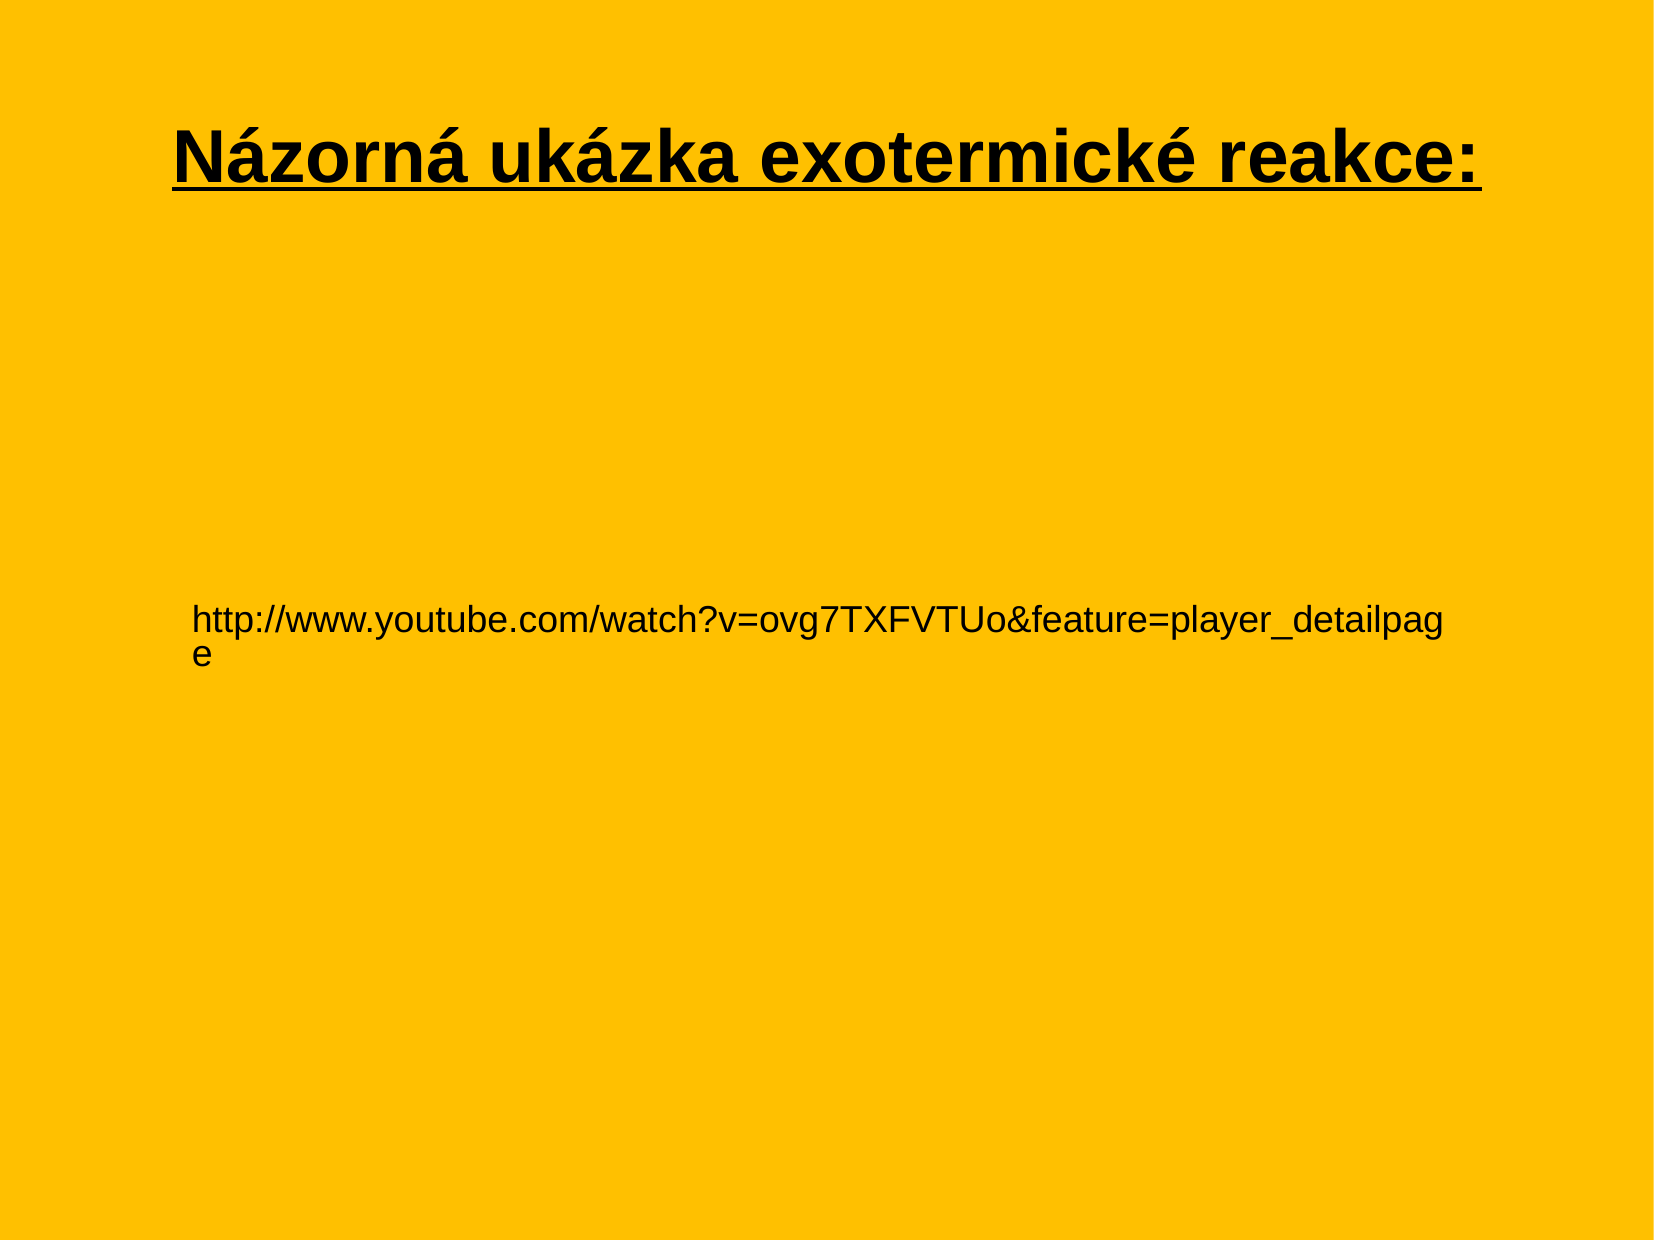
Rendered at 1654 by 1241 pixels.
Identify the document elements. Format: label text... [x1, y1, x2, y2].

title Názorná ukázka exotermické reakce: [82, 49, 1571, 257]
text_box http://www.youtube.com/watch?v=ovg7TXFVTUo&feature=player_detailpage [177, 591, 1477, 649]
